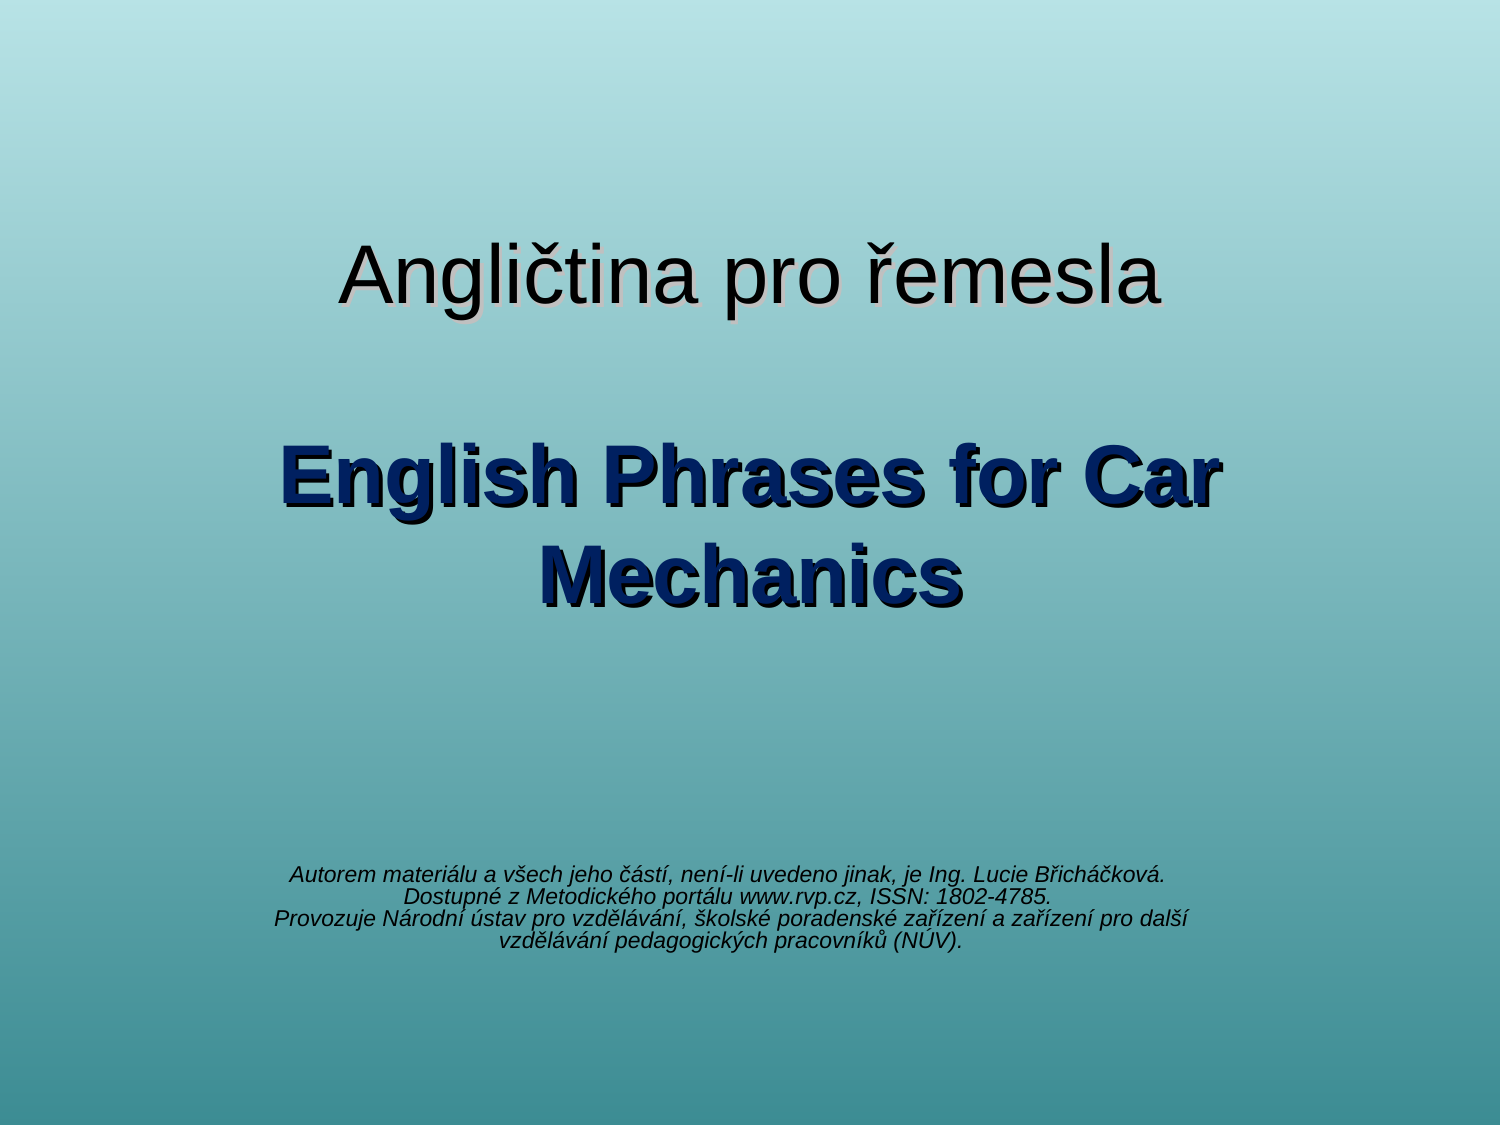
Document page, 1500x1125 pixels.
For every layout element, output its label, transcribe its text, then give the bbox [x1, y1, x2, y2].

text_box Autorem materiálu a všech jeho částí, není-li uvedeno jinak, je Ing. Lucie Břicháčková. Dostupné z Metodického portálu www.rvp.cz, ISSN: 1802-4785. Provozuje Národní ústav pro vzdělávání, školské poradenské zařízení a zařízení pro další vzdělávání pedagogických pracovníků (NÚV). [206, 857, 1257, 1057]
title Angličtina pro řemesla English Phrases for Car Mechanics [112, 212, 1388, 728]
